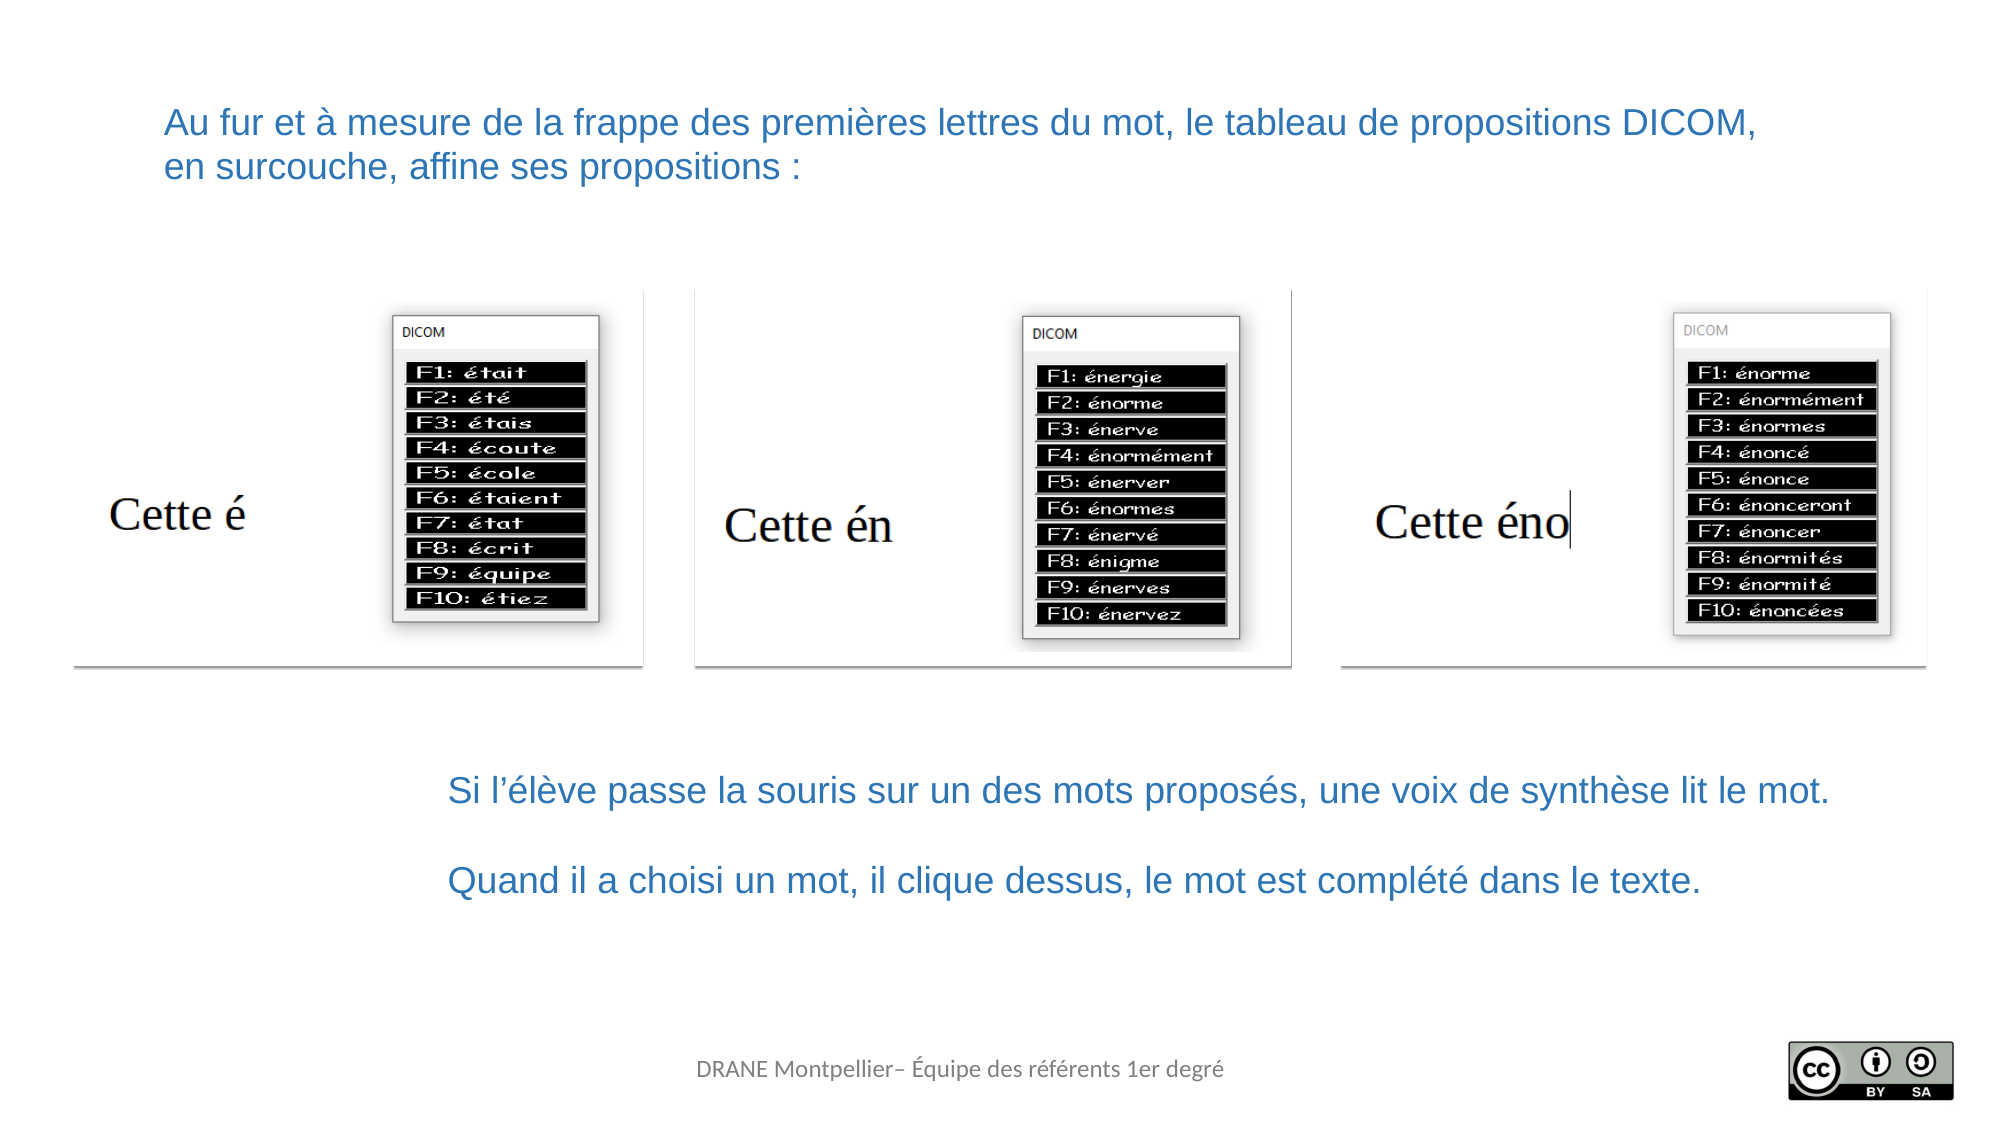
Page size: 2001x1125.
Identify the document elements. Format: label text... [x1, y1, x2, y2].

picture [709, 301, 1277, 652]
picture [1781, 1037, 1956, 1105]
text_box Si l’élève passe la souris sur un des mots proposés, une voix de synthèse lit le mot. Quand il a choisi un mot, il clique dessus, le mot est complété dans le texte. [432, 758, 1847, 909]
picture [1354, 301, 1913, 652]
text_box DRANE Montpellier– Équipe des référents 1er degré [396, 1044, 1525, 1105]
text_box Au fur et à mesure de la frappe des premières lettres du mot, le tableau de propositions DICOM, en surcouche, affine ses propositions : [148, 90, 1773, 195]
picture [87, 301, 629, 652]
